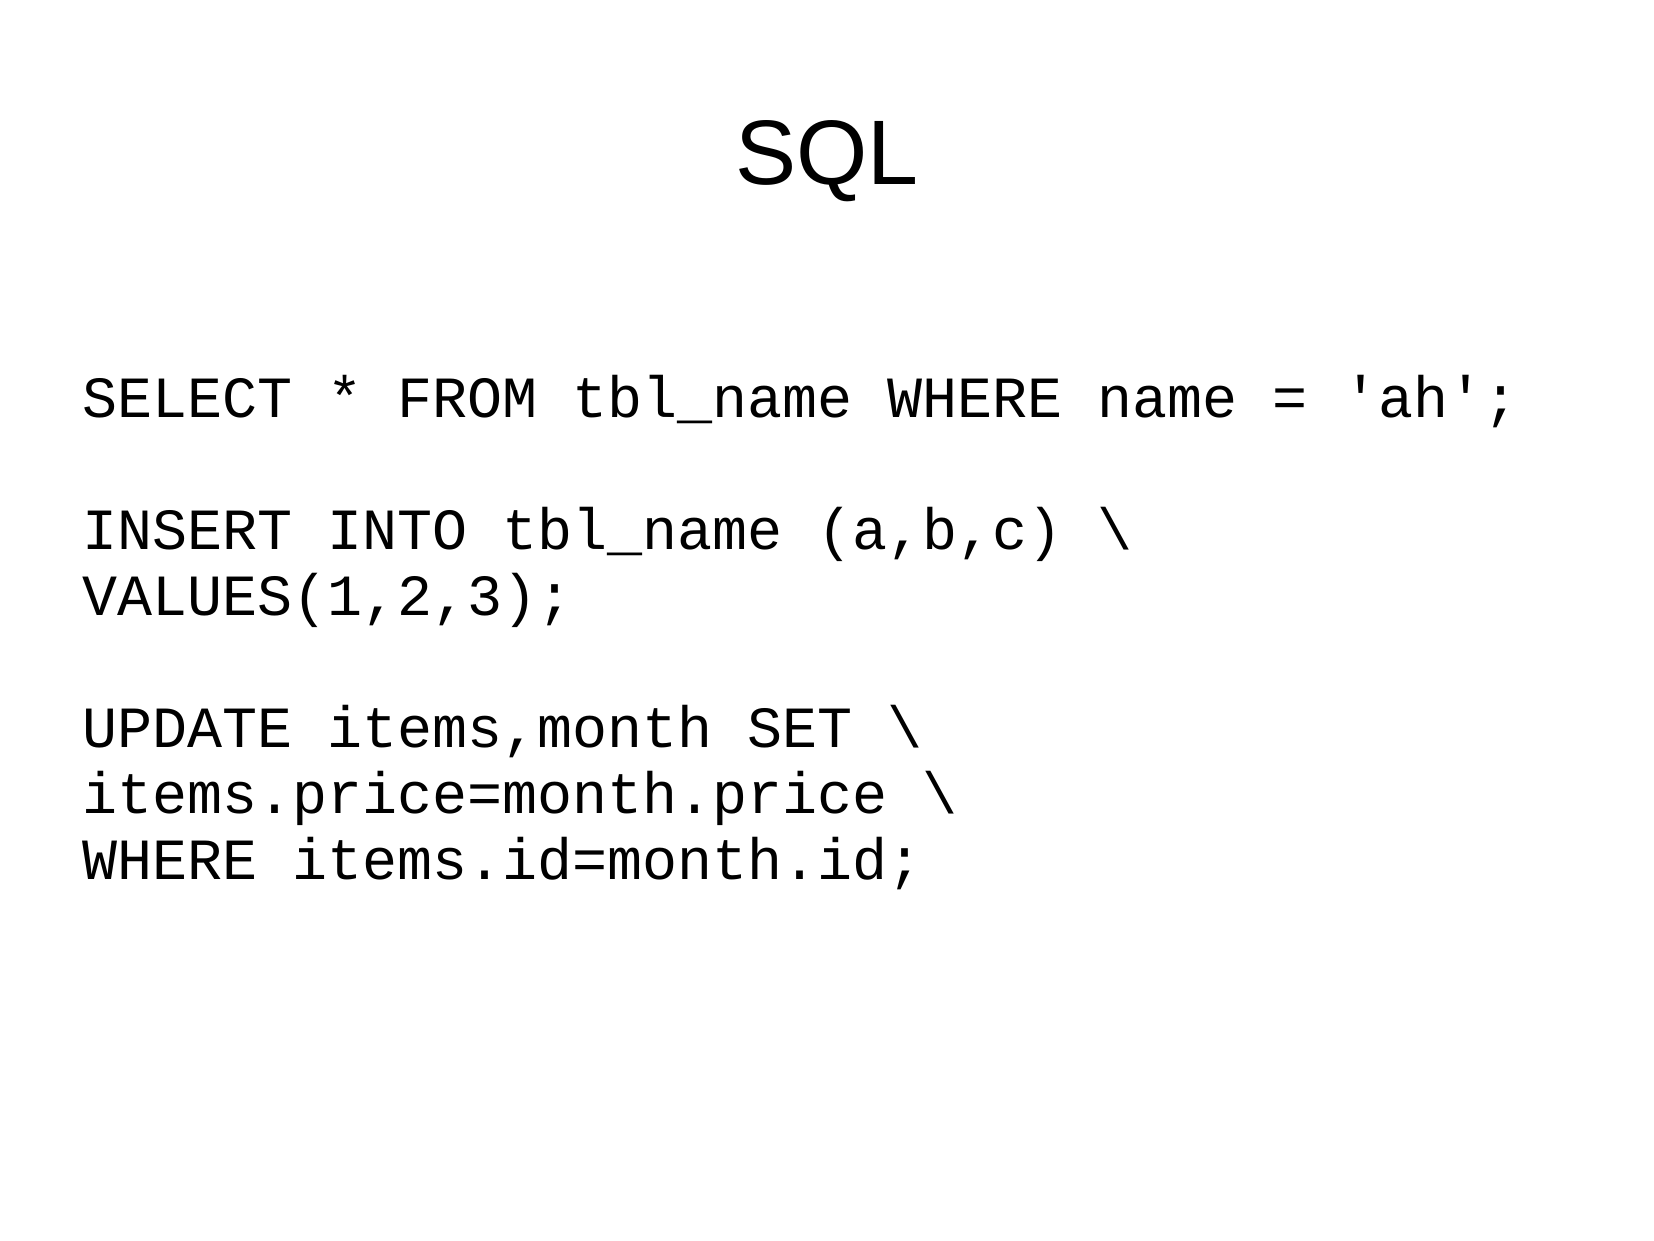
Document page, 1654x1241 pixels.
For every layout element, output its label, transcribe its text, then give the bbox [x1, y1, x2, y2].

title SQL [82, 49, 1571, 257]
subtitle SELECT * FROM tbl_name WHERE name = 'ah'; INSERT INTO tbl_name (a,b,c) \ VALUES(1,2,3); UPDATE items,month SET \ items.price=month.price \ WHERE items.id=month.id; [82, 290, 1571, 1109]
